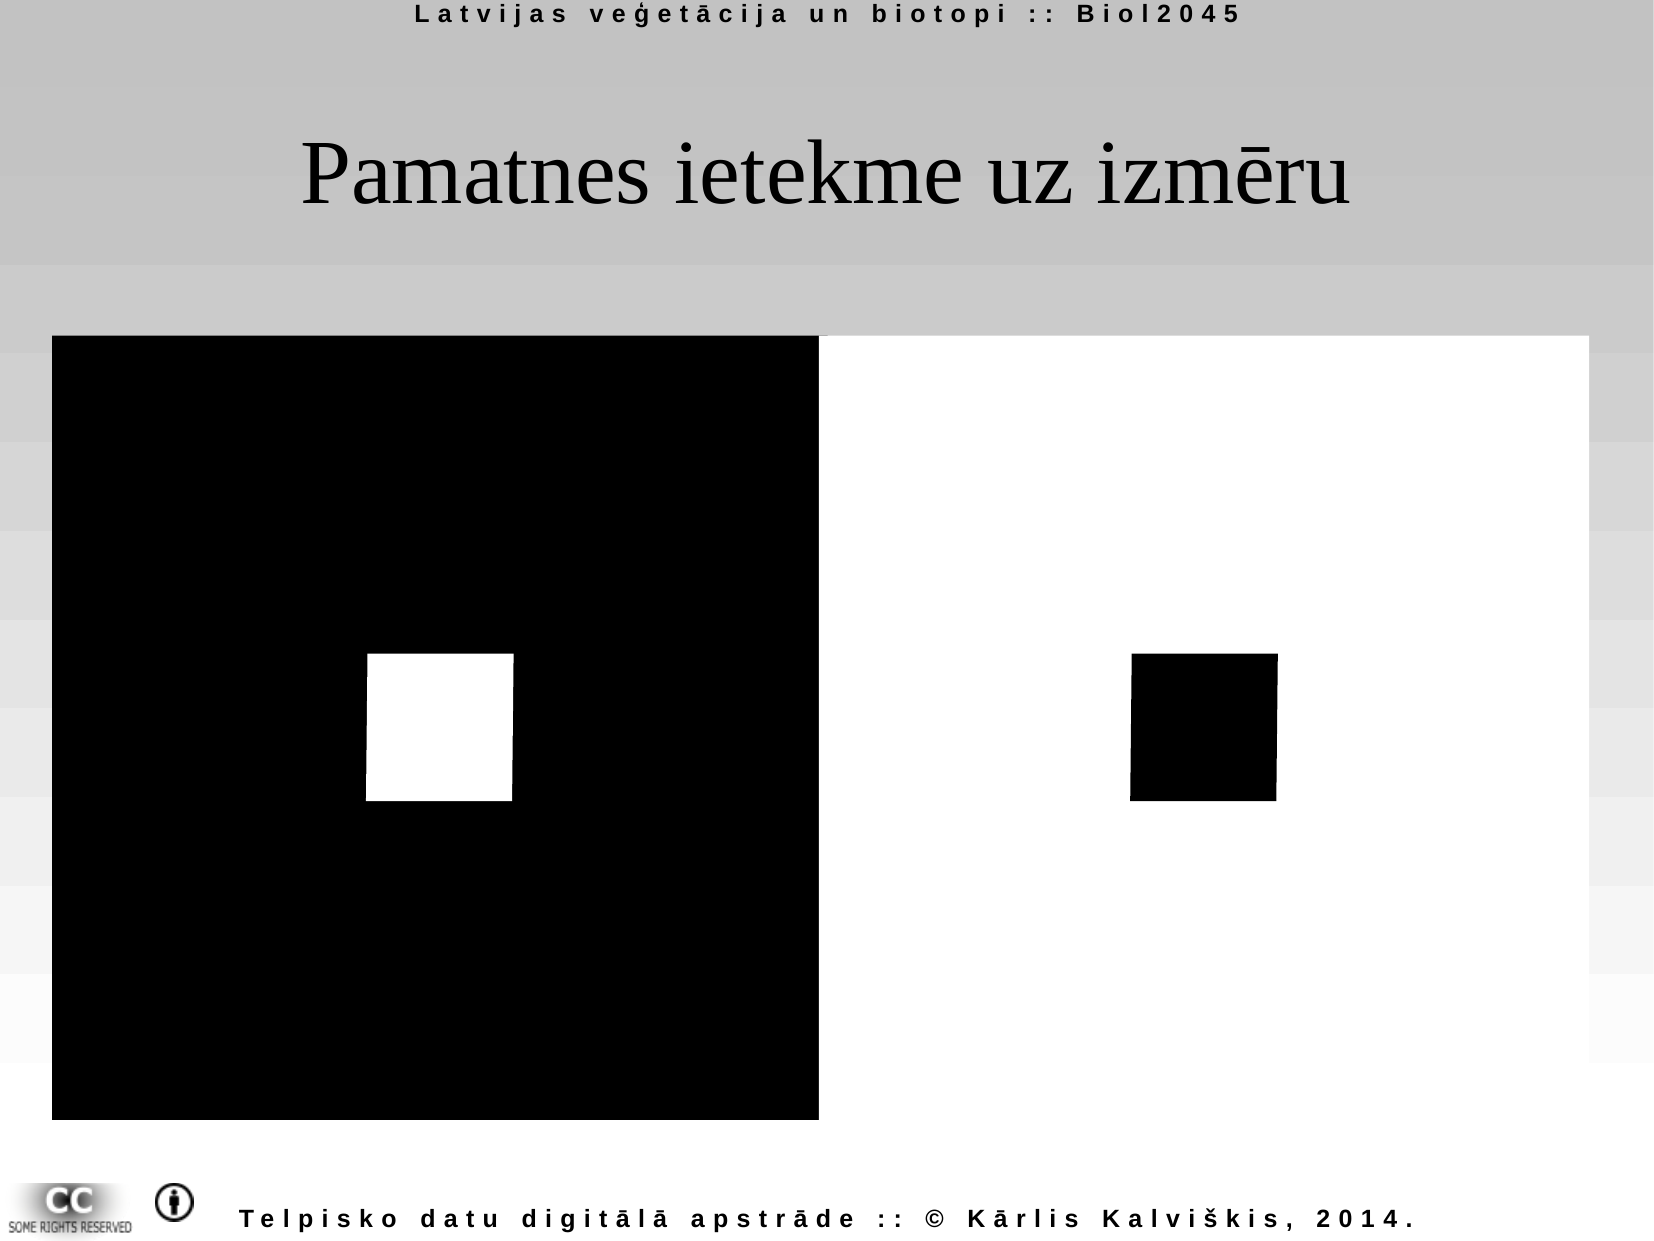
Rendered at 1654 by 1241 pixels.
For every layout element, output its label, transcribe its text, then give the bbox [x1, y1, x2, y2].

text_box [52, 335, 1590, 1120]
picture [0, 0, 1654, 1241]
title Pamatnes ietekme uz izmēru [29, 49, 1625, 296]
